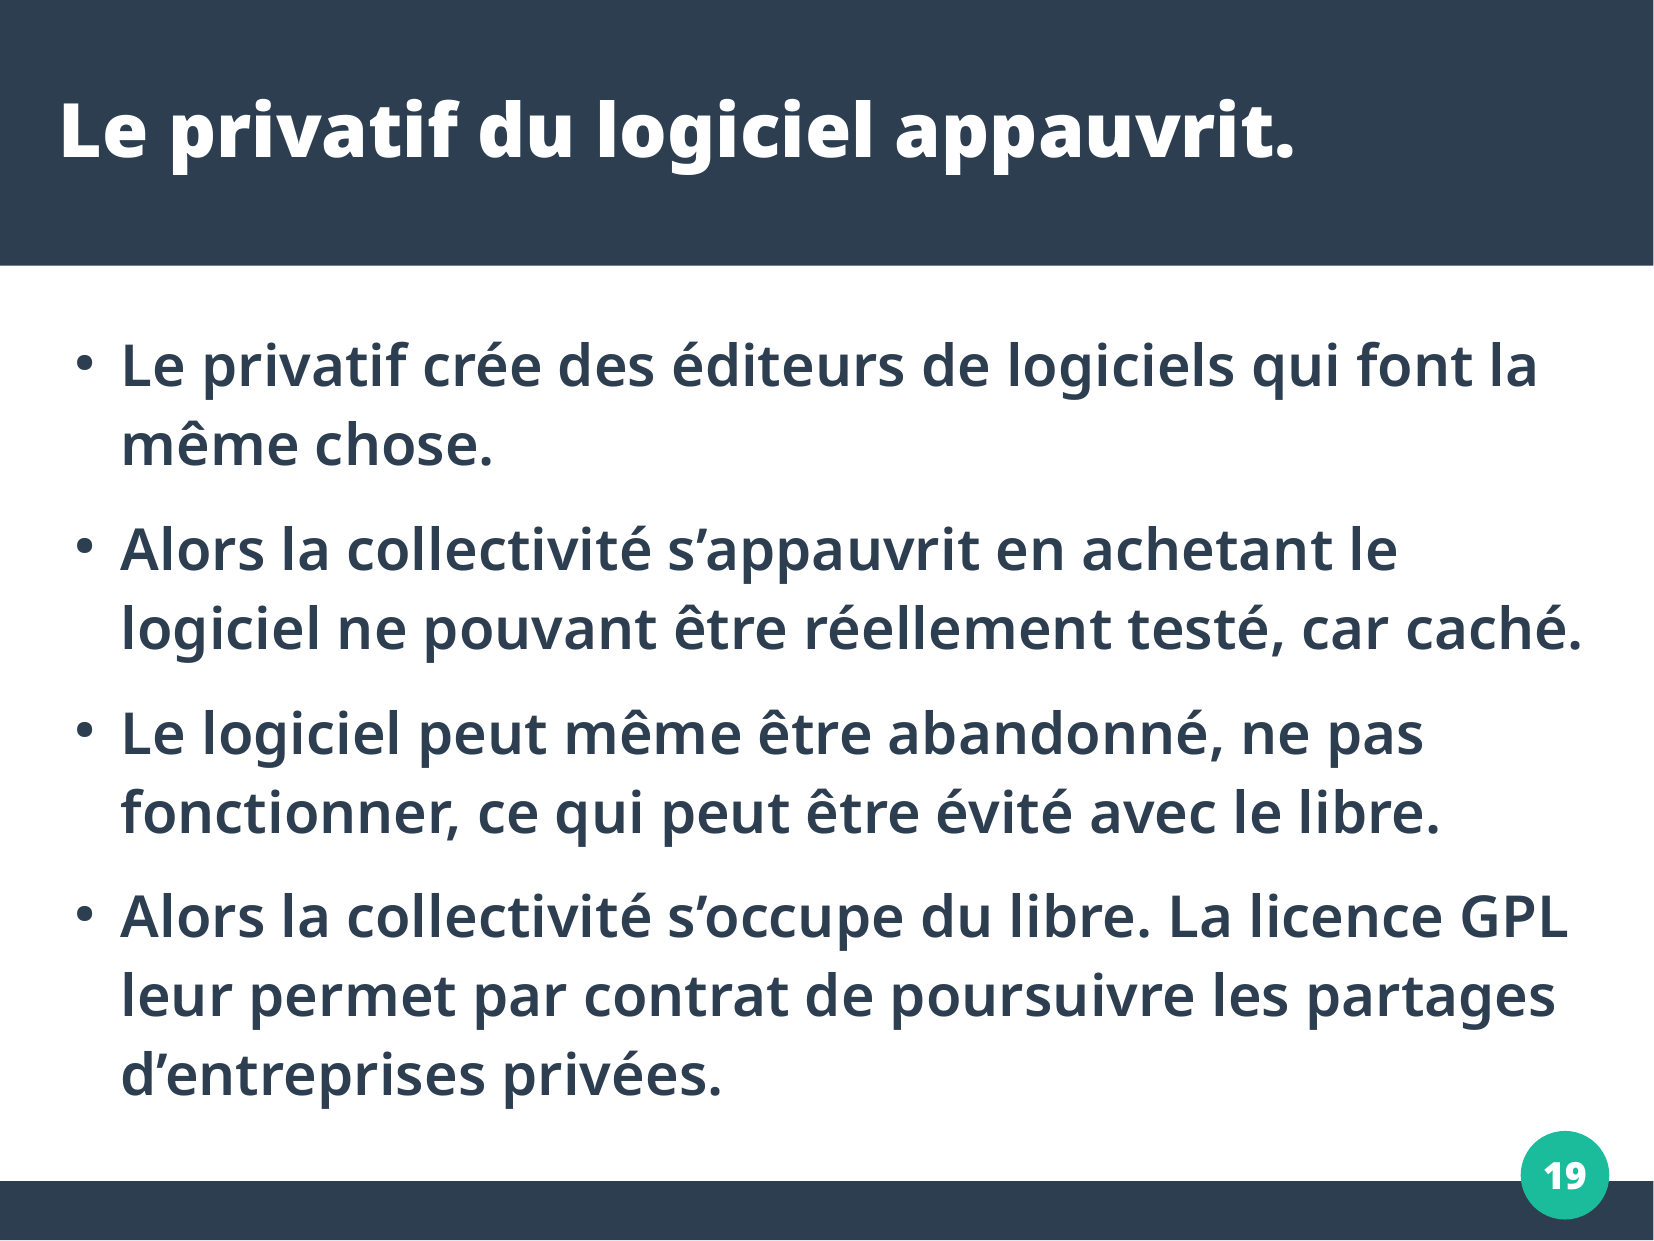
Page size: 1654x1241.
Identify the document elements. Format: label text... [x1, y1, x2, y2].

title Le privatif du logiciel appauvrit. [59, 49, 1595, 207]
list Le privatif crée des éditeurs de logiciels qui font la même chose. Alors la collectivité s’appauvrit en achetant le logiciel ne pouvant être réellement testé, car caché. Le logiciel peut même être abandonné, ne pas fonctionner, ce qui peut être évité avec le libre. Alors la collectivité s’occupe du libre. La licence GPL leur permet par contrat de poursuivre les partages d’entreprises privées. [59, 324, 1595, 1152]
